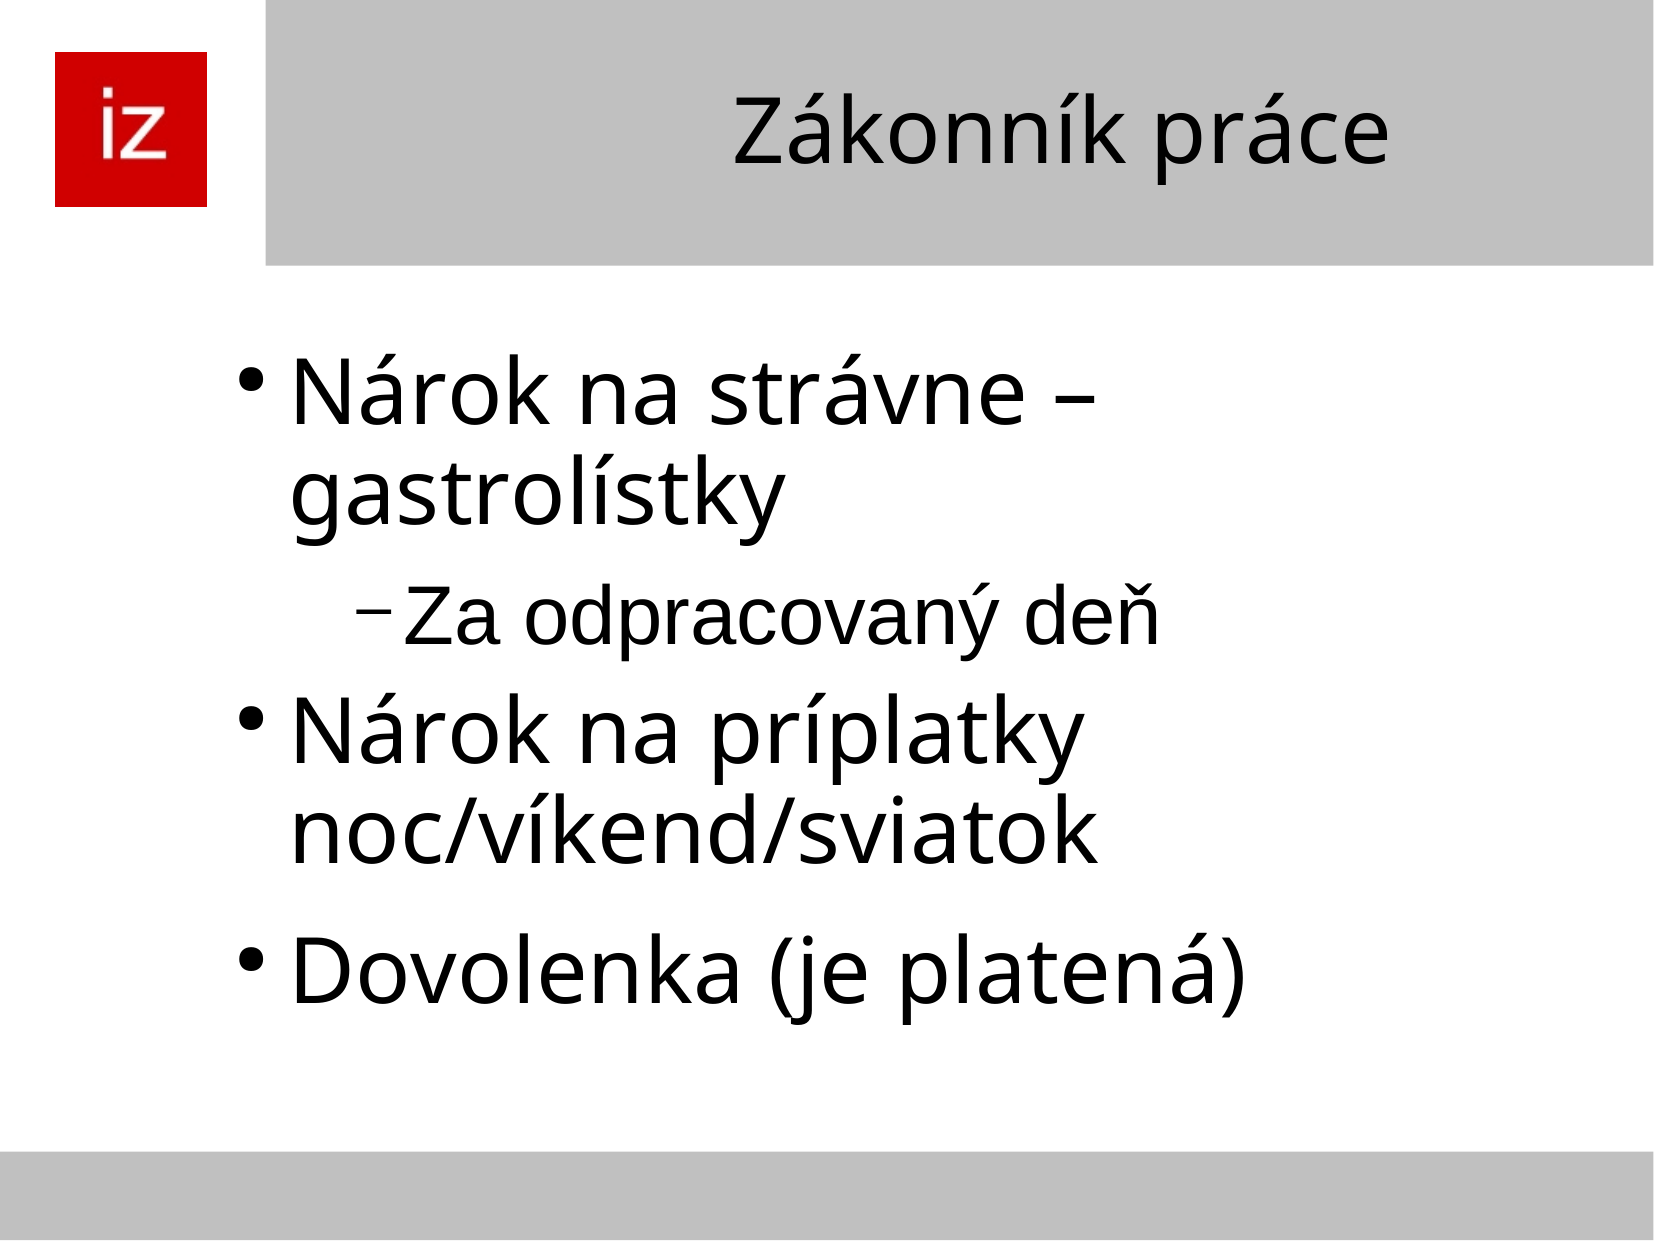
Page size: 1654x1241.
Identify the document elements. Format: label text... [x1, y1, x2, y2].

title Zákonník práce [561, 29, 1565, 237]
list Nárok na strávne – gastrolístky Za odpracovaný deň Nárok na príplatky noc/víkend/sviatok Dovolenka (je platená) [121, 344, 1533, 1126]
picture [55, 52, 207, 207]
